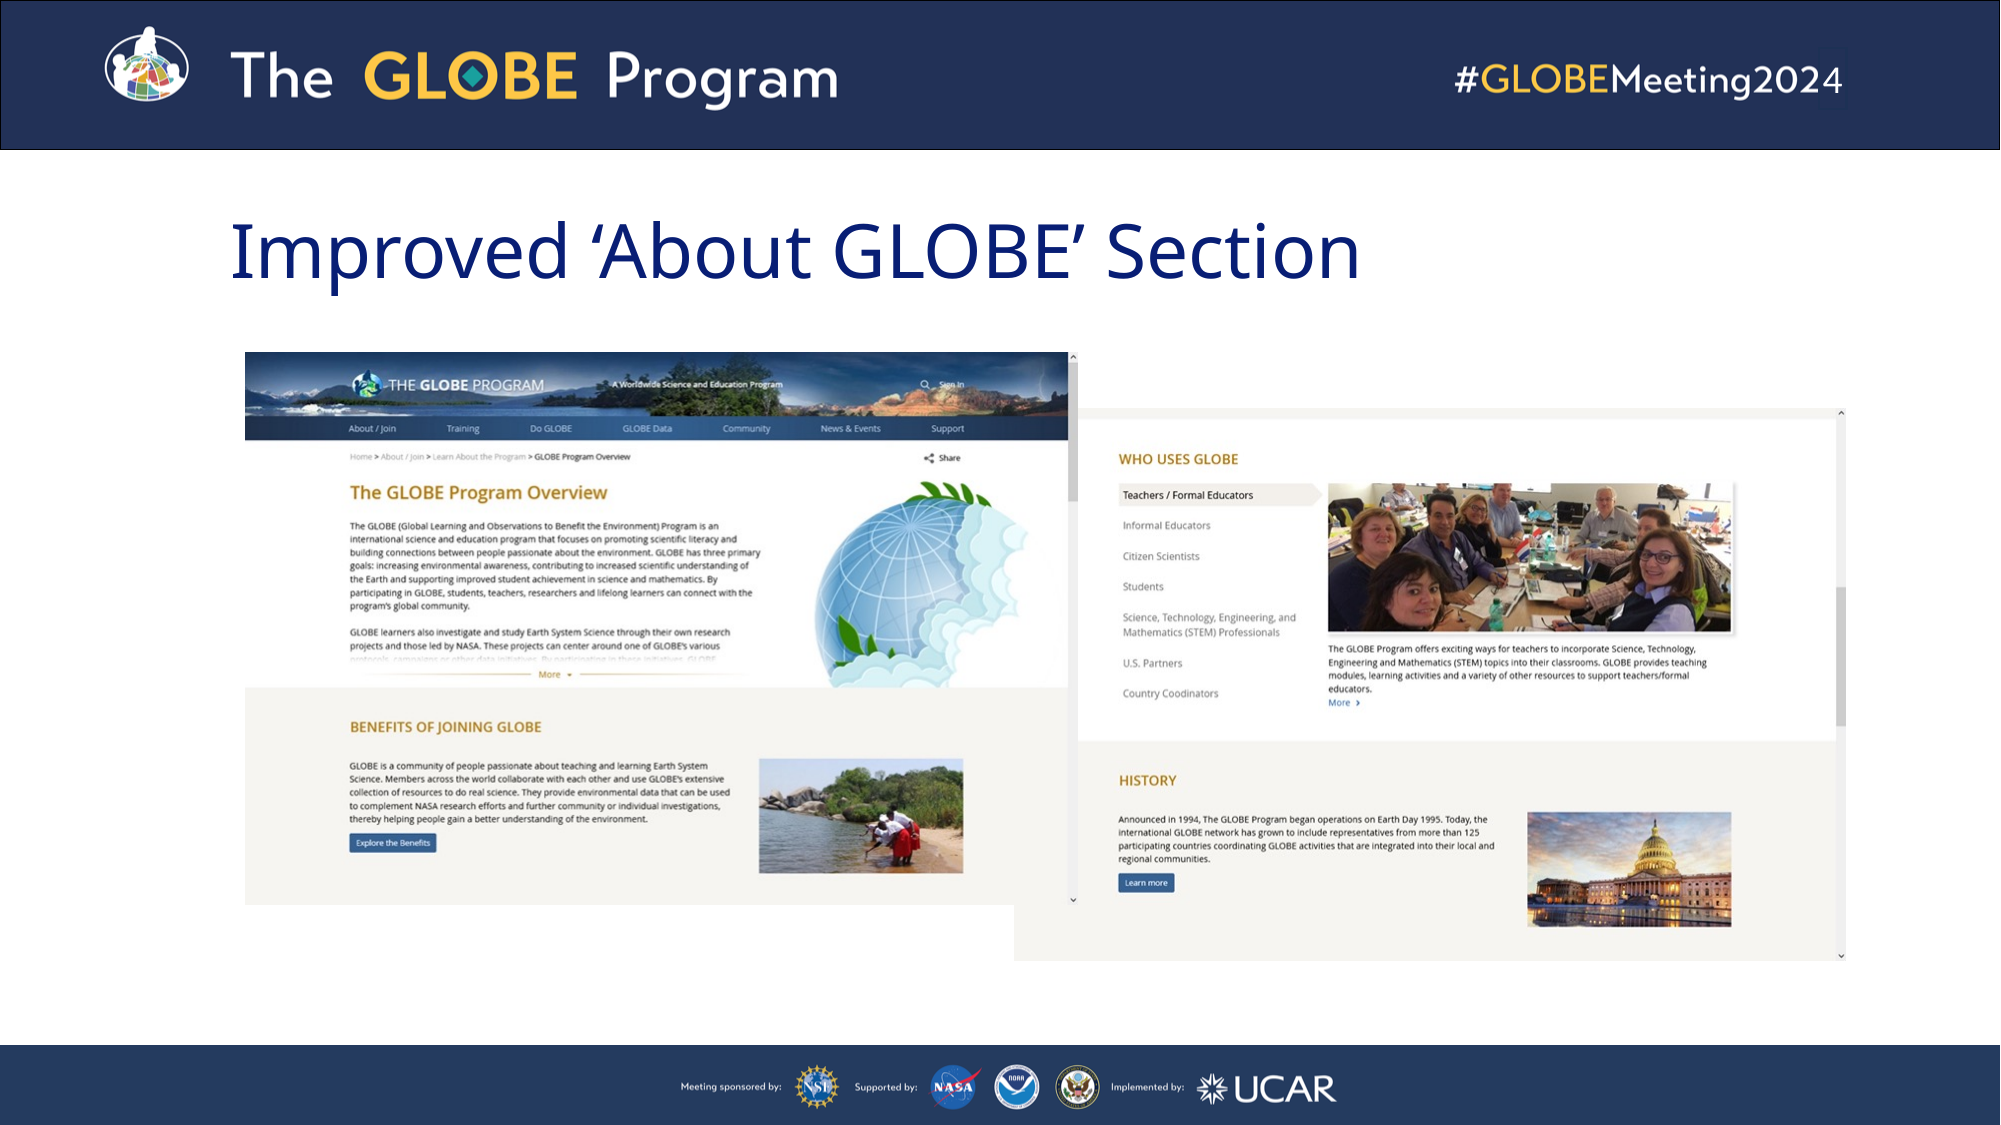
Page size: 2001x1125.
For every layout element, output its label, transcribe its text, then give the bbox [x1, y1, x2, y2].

picture [245, 352, 1846, 961]
picture [1, 1, 1999, 149]
picture [0, 1045, 2000, 1125]
title Improved ‘About GLOBE’ Section [215, 206, 1941, 361]
